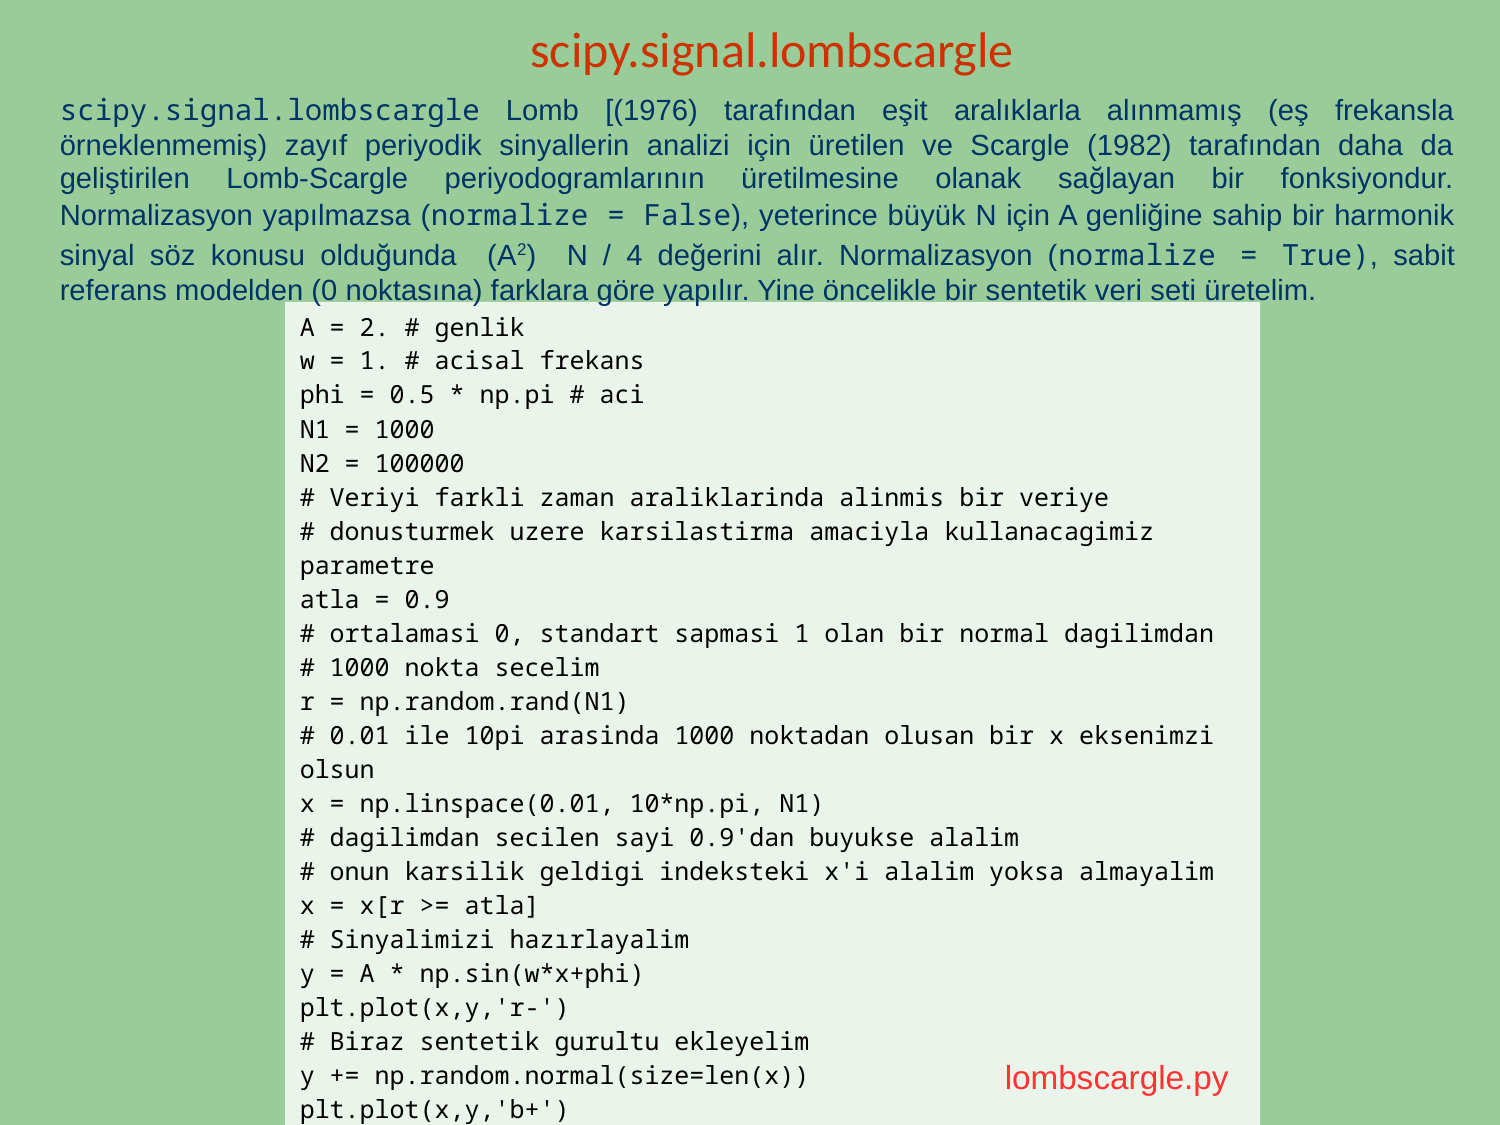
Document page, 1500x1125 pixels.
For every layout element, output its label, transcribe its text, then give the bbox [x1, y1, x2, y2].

text_box A = 2. # genlik w = 1. # acisal frekans phi = 0.5 * np.pi # aci N1 = 1000 N2 = 100000 # Veriyi farkli zaman araliklarinda alinmis bir veriye # donusturmek uzere karsilastirma amaciyla kullanacagimiz parametre atla = 0.9 # ortalamasi 0, standart sapmasi 1 olan bir normal dagilimdan # 1000 nokta secelim r = np.random.rand(N1) # 0.01 ile 10pi arasinda 1000 noktadan olusan bir x eksenimzi olsun x = np.linspace(0.01, 10*np.pi, N1) # dagilimdan secilen sayi 0.9'dan buyukse alalim # onun karsilik geldigi indeksteki x'i alalim yoksa almayalim x = x[r >= atla] # Sinyalimizi hazırlayalim y = A * np.sin(w*x+phi) plt.plot(x,y,'r-') # Biraz sentetik gurultu ekleyelim y += np.random.normal(size=len(x)) plt.plot(x,y,'b+') plt.xlabel("t (saniye)") plt.ylabel("y") plt.show() [285, 301, 1261, 1108]
title scipy.signal.lombscargle [135, 10, 1410, 81]
text_box scipy.signal.lombscargle Lomb [(1976) tarafından eşit aralıklarla alınmamış (eş frekansla örneklenmemiş) zayıf periyodik sinyallerin analizi için üretilen ve Scargle (1982) tarafından daha da geliştirilen Lomb-Scargle periyodogramlarının üretilmesine olanak sağlayan bir fonksiyondur. Normalizasyon yapılmazsa (normalize = False), yeterince büyük N için A genliğine sahip bir harmonik sinyal söz konusu olduğunda (A2) N / 4 değerini alır. Normalizasyon (normalize = True), sabit referans modelden (0 noktasına) farklara göre yapılır. Yine öncelikle bir sentetik veri seti üretelim. [45, 81, 1471, 301]
text_box lombscargle.py [990, 1052, 1252, 1105]
